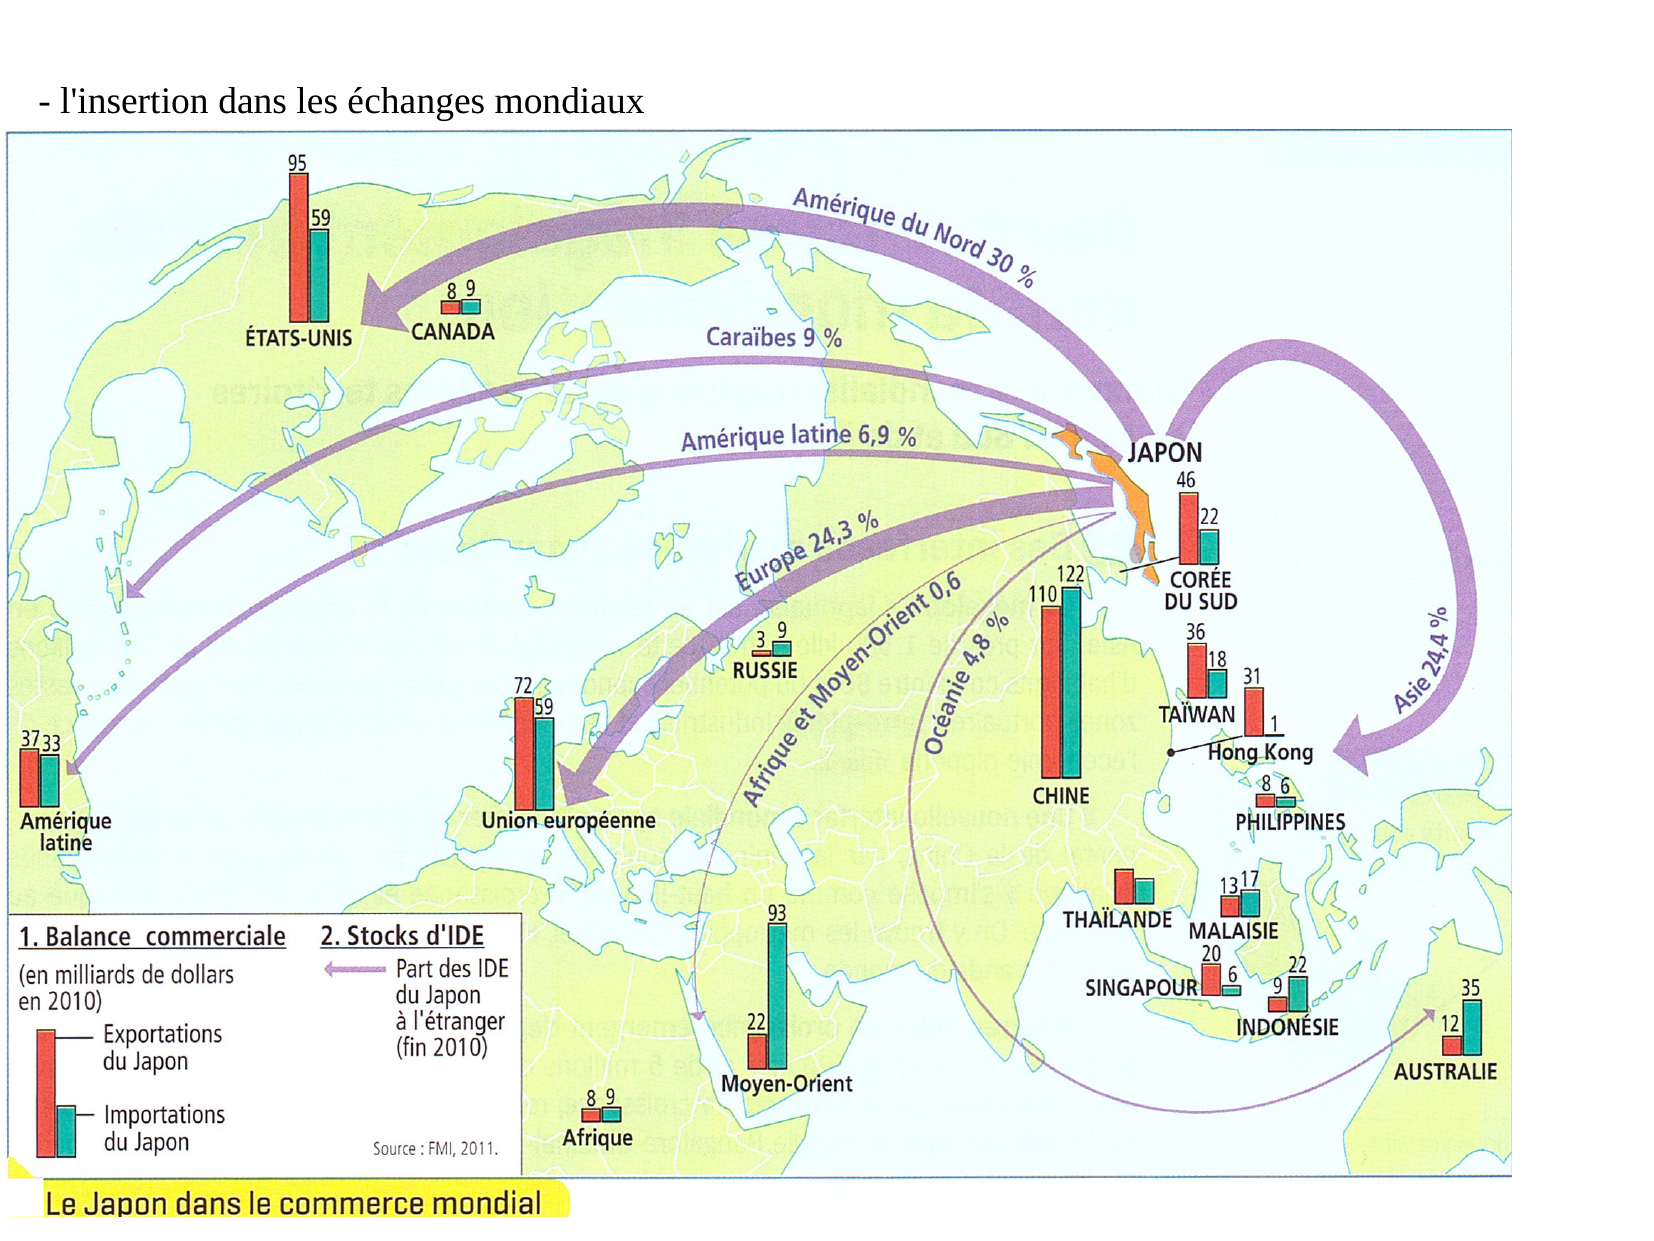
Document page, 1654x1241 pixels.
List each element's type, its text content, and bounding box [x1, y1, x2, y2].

text_box - l'insertion dans les échanges mondiaux [23, 73, 671, 129]
picture [5, 129, 1512, 1217]
